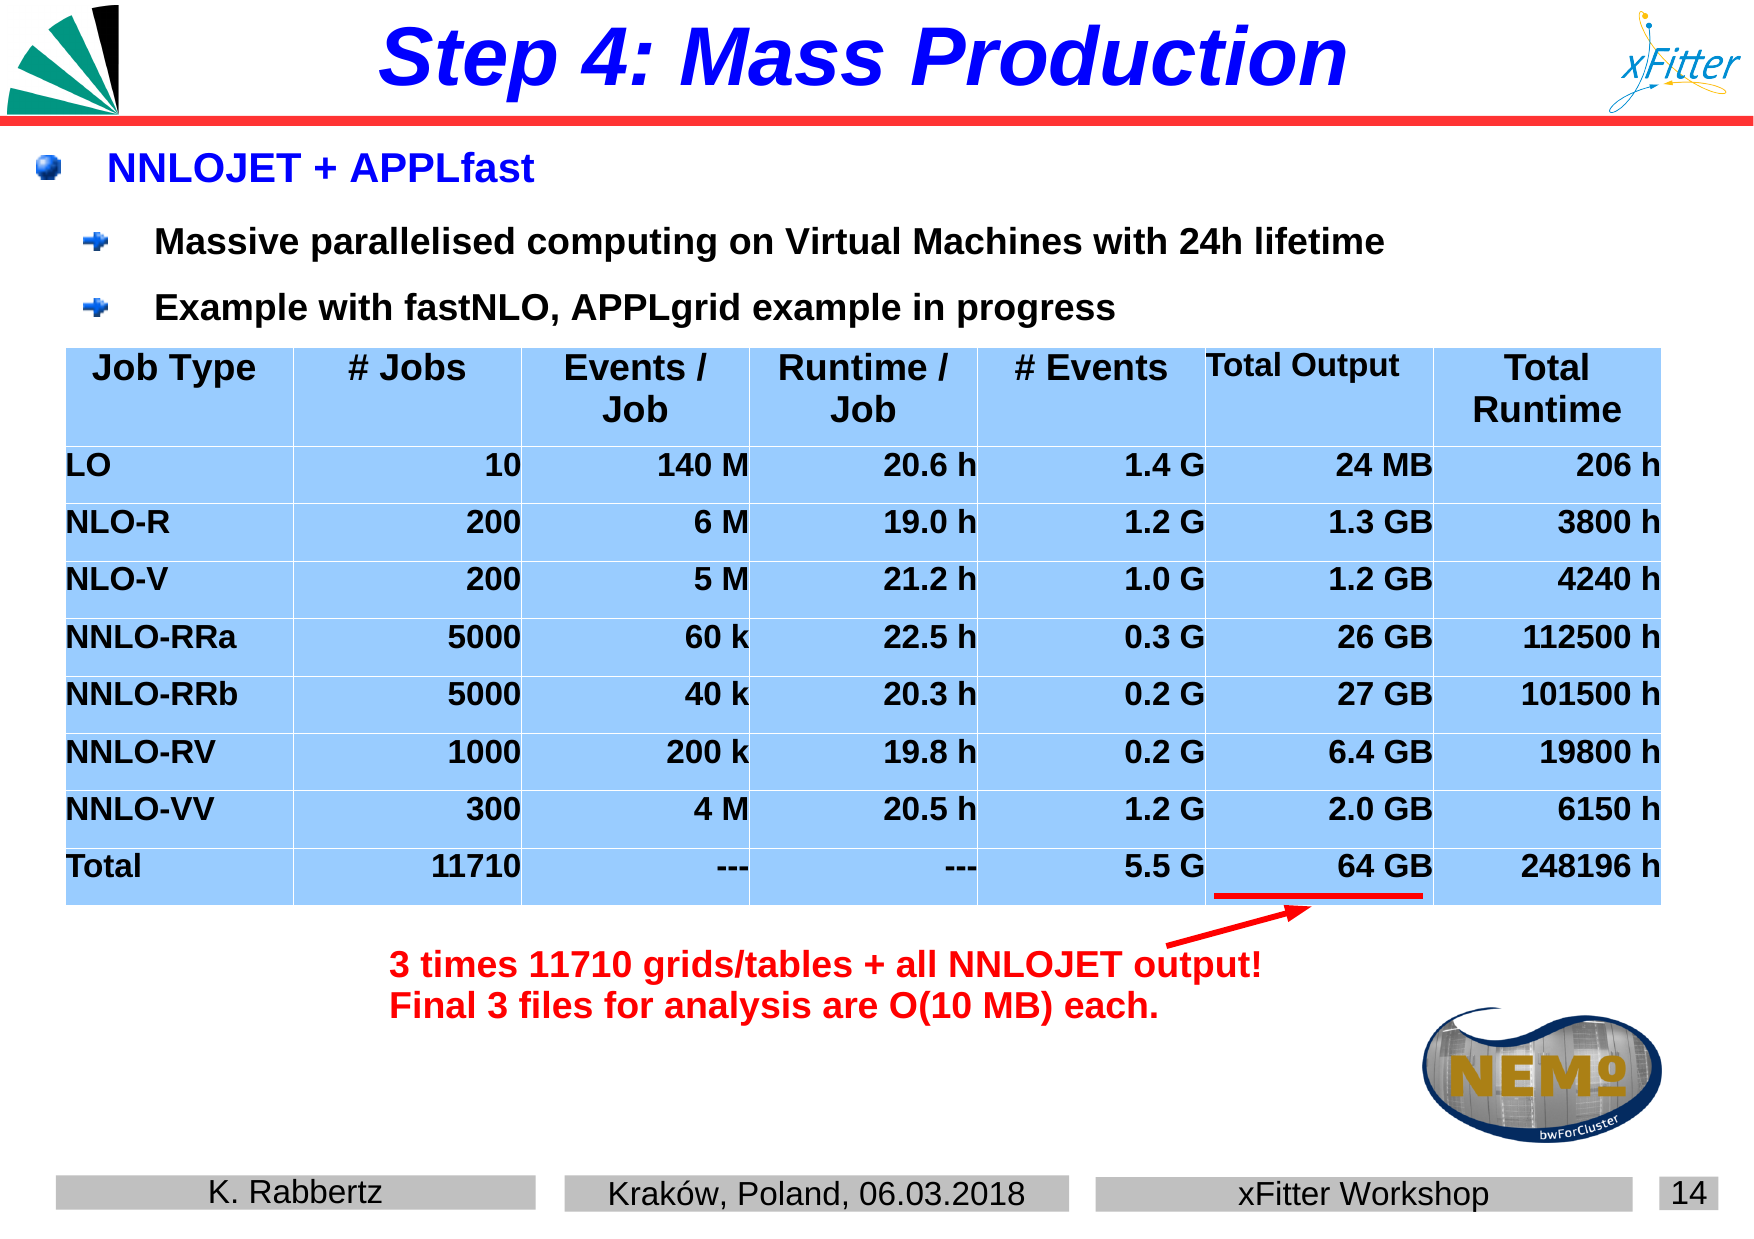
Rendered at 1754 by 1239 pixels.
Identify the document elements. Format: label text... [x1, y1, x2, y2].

table_cell NLO-R [66, 504, 293, 561]
table_cell 6.4 GB [1206, 734, 1433, 790]
table_header # Jobs [294, 348, 521, 446]
table_cell 10 [294, 447, 521, 503]
table_cell 1000 [294, 734, 521, 790]
table_cell NNLO-RRa [66, 619, 293, 676]
table_cell 4240 h [1434, 562, 1661, 618]
table_cell 5000 [294, 677, 521, 733]
table_cell 27 GB [1206, 677, 1433, 733]
table_cell 1.0 G [978, 562, 1205, 618]
table_cell 21.2 h [750, 562, 977, 618]
table_cell 101500 h [1434, 677, 1661, 733]
table_cell 206 h [1434, 447, 1661, 503]
table_cell 11710 [294, 849, 521, 905]
table_header Events / Job [522, 348, 749, 446]
table_cell NNLO-RRb [66, 677, 293, 733]
table_cell 6150 h [1434, 791, 1661, 848]
table_cell 19800 h [1434, 734, 1661, 790]
list NNLOJET + APPLfast Massive parallelised computing on Virtual Machines with 24h lifetime Example with fastNLO, APPLgrid example in progress [24, 144, 1730, 345]
table_cell 26 GB [1206, 619, 1433, 676]
table_cell 24 MB [1206, 447, 1433, 503]
table_cell 3800 h [1434, 504, 1661, 561]
table_cell 300 [294, 791, 521, 848]
table_cell 60 k [522, 619, 749, 676]
table_cell 5000 [294, 619, 521, 676]
table_cell LO [66, 447, 293, 503]
table_cell 19.8 h [750, 734, 977, 790]
table_cell 140 M [522, 447, 749, 503]
table_cell 1.2 G [978, 504, 1205, 561]
table_header Total Output [1206, 348, 1433, 446]
title Step 4: Mass Production [123, 0, 1606, 114]
table_cell 22.5 h [750, 619, 977, 676]
table_cell 0.2 G [978, 677, 1205, 733]
table_cell 200 [294, 562, 521, 618]
table_cell 0.3 G [978, 619, 1205, 676]
table_cell 6 M [522, 504, 749, 561]
table_cell 200 k [522, 734, 749, 790]
table_header Total Runtime [1434, 348, 1661, 446]
table_cell 20.3 h [750, 677, 977, 733]
table_cell 64 GB [1206, 849, 1433, 905]
table_cell 248196 h [1434, 849, 1661, 905]
picture [1422, 1007, 1662, 1143]
table_cell 5.5 G [978, 849, 1205, 905]
table_cell 1.2 GB [1206, 562, 1433, 618]
text_box 3 times 11710 grids/tables + all NNLOJET output! Final 3 files for analysis are O(10 MB) each. [377, 937, 1274, 1033]
table_cell 5 M [522, 562, 749, 618]
table_cell --- [750, 849, 977, 905]
picture [1609, 11, 1741, 113]
table_cell NNLO-RV [66, 734, 293, 790]
table_cell 0.2 G [978, 734, 1205, 790]
table_cell 112500 h [1434, 619, 1661, 676]
table_cell 20.6 h [750, 447, 977, 503]
table_cell 40 k [522, 677, 749, 733]
picture [7, 5, 119, 116]
table_header Runtime / Job [750, 348, 977, 446]
table_cell 1.3 GB [1206, 504, 1433, 561]
table_cell 2.0 GB [1206, 791, 1433, 848]
table_cell 1.4 G [978, 447, 1205, 503]
table_cell --- [522, 849, 749, 905]
table_cell 20.5 h [750, 791, 977, 848]
table_cell NNLO-VV [66, 791, 293, 848]
table_cell 19.0 h [750, 504, 977, 561]
table_header # Events [978, 348, 1205, 446]
table_cell 200 [294, 504, 521, 561]
table_cell NLO-V [66, 562, 293, 618]
table_cell Total [66, 849, 293, 905]
table_cell 1.2 G [978, 791, 1205, 848]
table_cell 4 M [522, 791, 749, 848]
table_header Job Type [66, 348, 293, 446]
